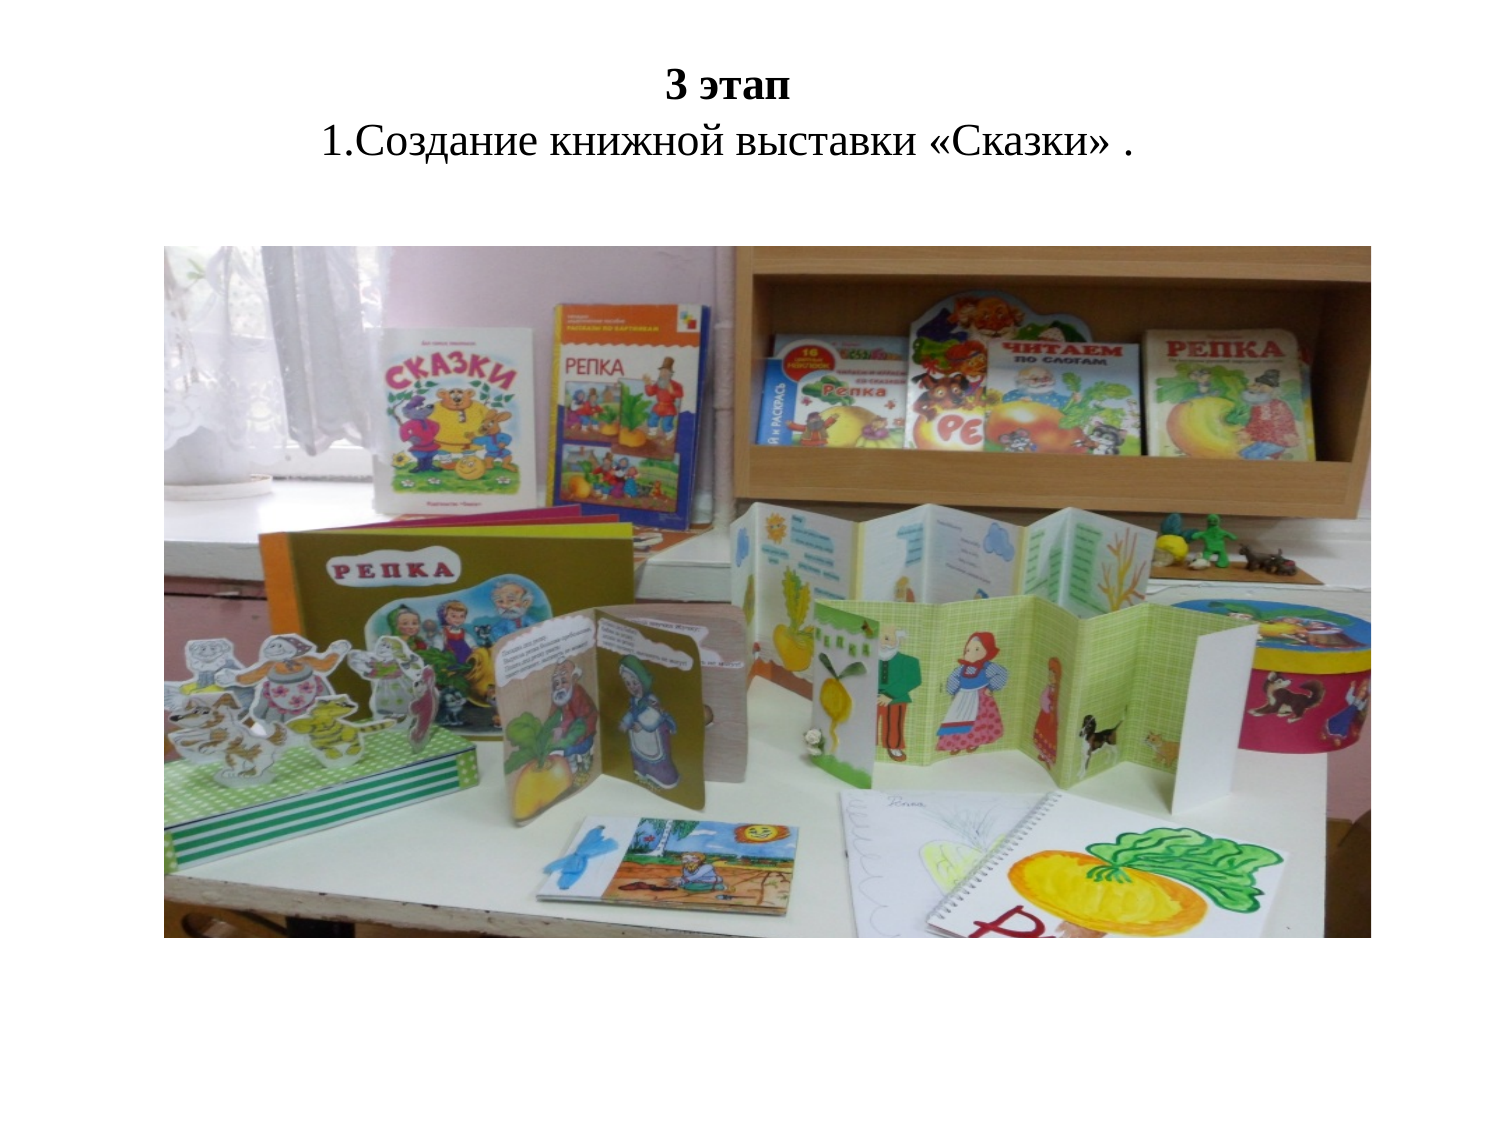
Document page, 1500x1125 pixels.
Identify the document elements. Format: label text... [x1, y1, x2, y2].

picture [164, 246, 1372, 938]
title 3 этап 1.Создание книжной выставки «Сказки» . [58, 46, 1409, 178]
